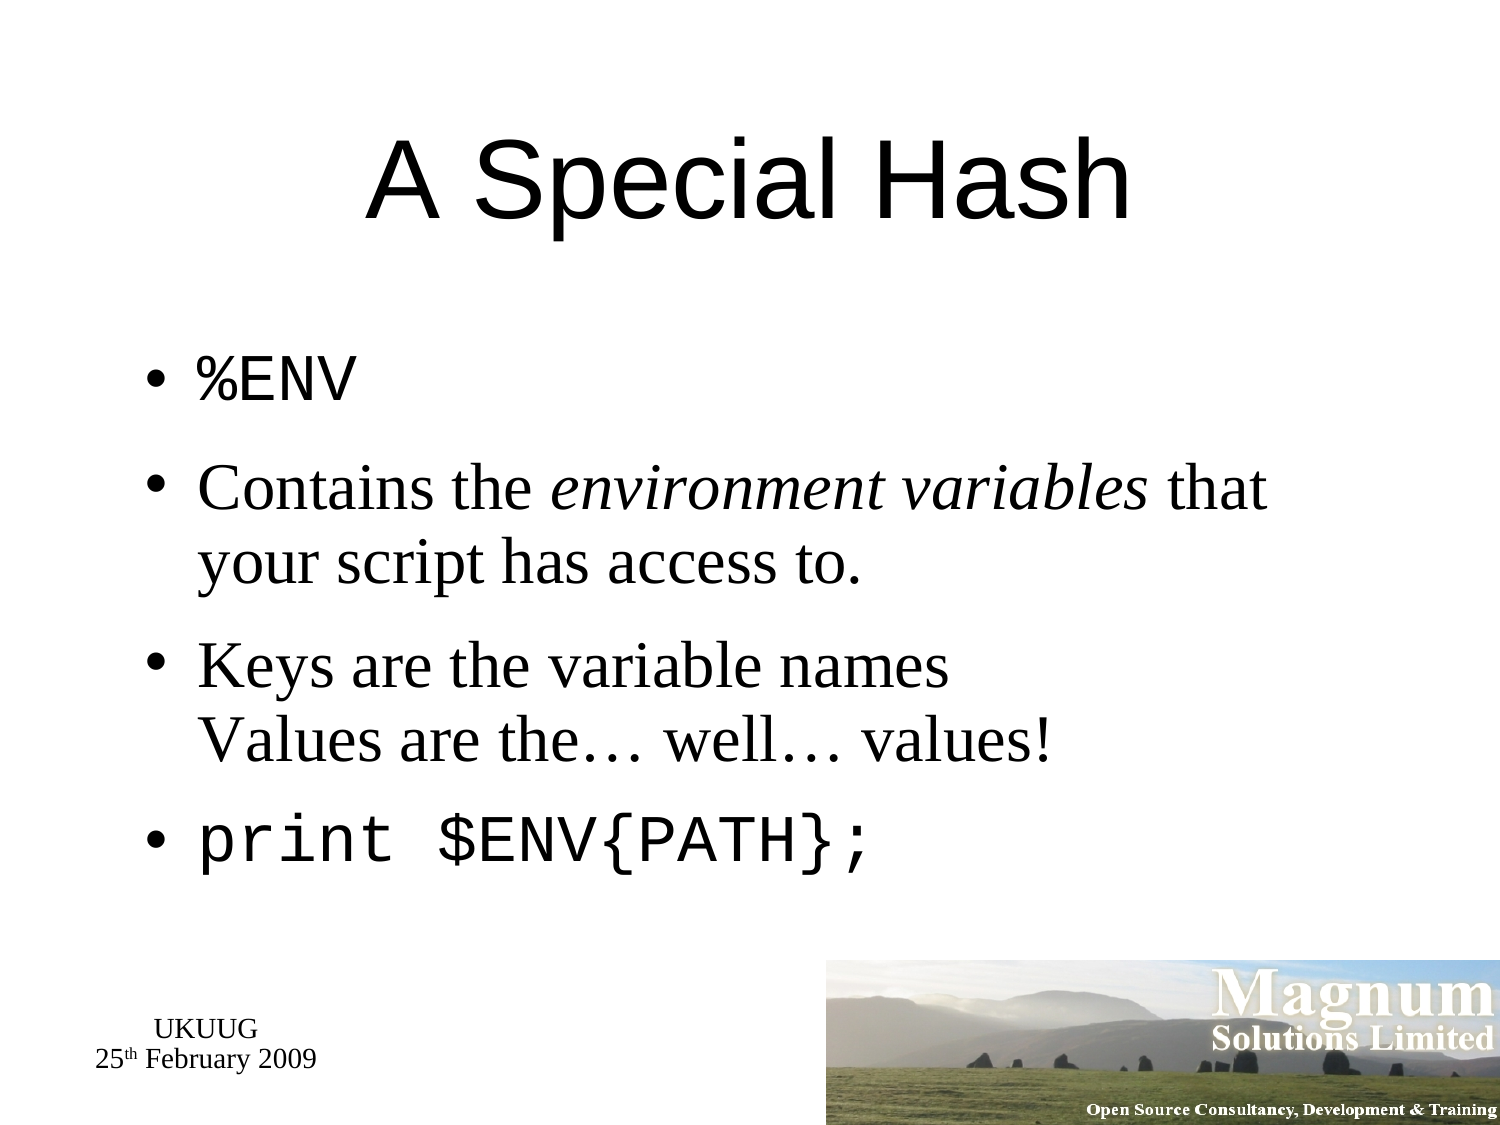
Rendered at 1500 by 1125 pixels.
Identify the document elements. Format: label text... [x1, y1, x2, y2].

list %ENV Contains the environment variables that your script has access to. Keys are the variable names Values are the… well… values! print $ENV{PATH}; [112, 337, 1388, 1013]
picture [826, 960, 1500, 1125]
title A Special Hash [112, 62, 1388, 250]
